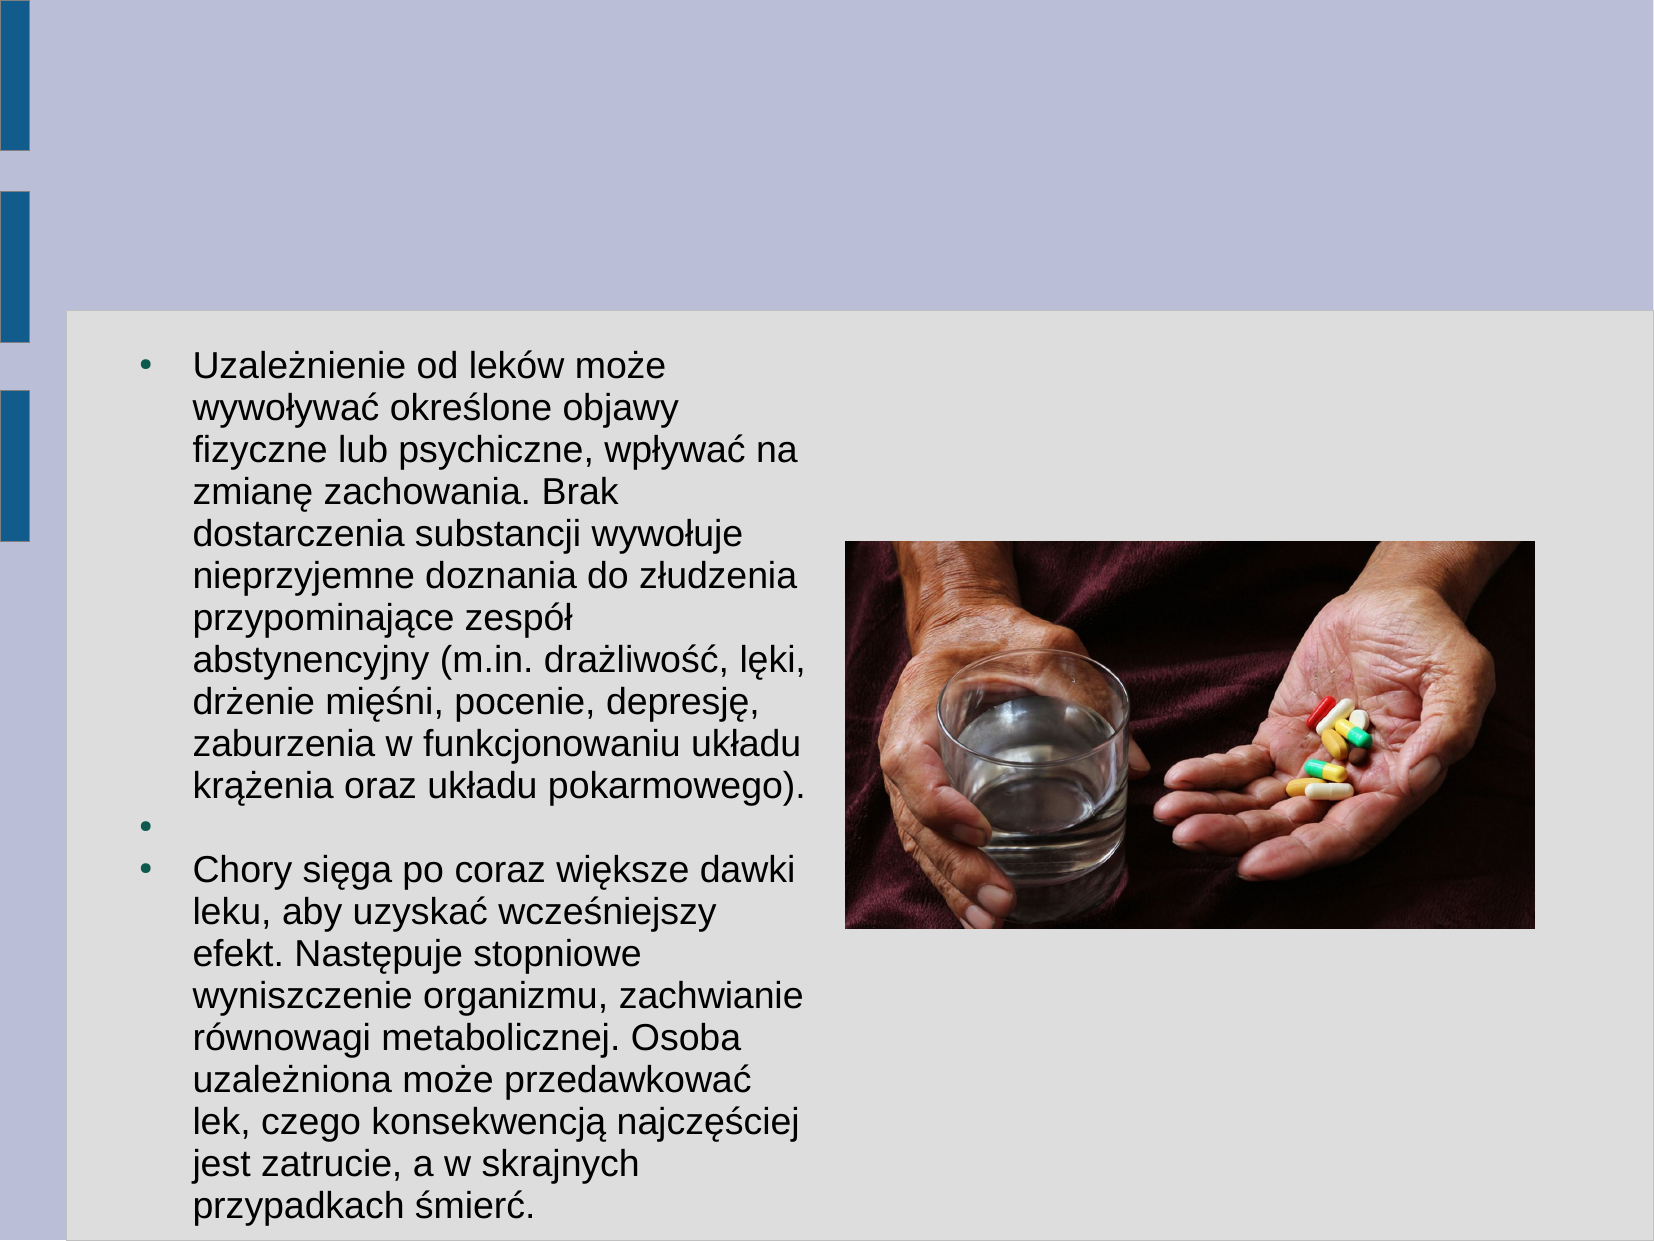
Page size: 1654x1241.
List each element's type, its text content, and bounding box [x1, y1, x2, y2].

picture [845, 541, 1535, 930]
list Uzależnienie od leków może wywoływać określone objawy fizyczne lub psychiczne, wpływać na zmianę zachowania. Brak dostarczenia substancji wywołuje nieprzyjemne doznania do złudzenia przypominające zespół abstynencyjny (m.in. drażliwość, lęki, drżenie mięśni, pocenie, depresję, zaburzenia w funkcjonowaniu układu krążenia oraz układu pokarmowego). Chory sięga po coraz większe dawki leku, aby uzyskać wcześniejszy efekt. Następuje stopniowe wyniszczenie organizmu, zachwianie równowagi metabolicznej. Osoba uzależniona może przedawkować lek, czego konsekwencją najczęściej jest zatrucie, a w skrajnych przypadkach śmierć. [121, 344, 811, 1228]
